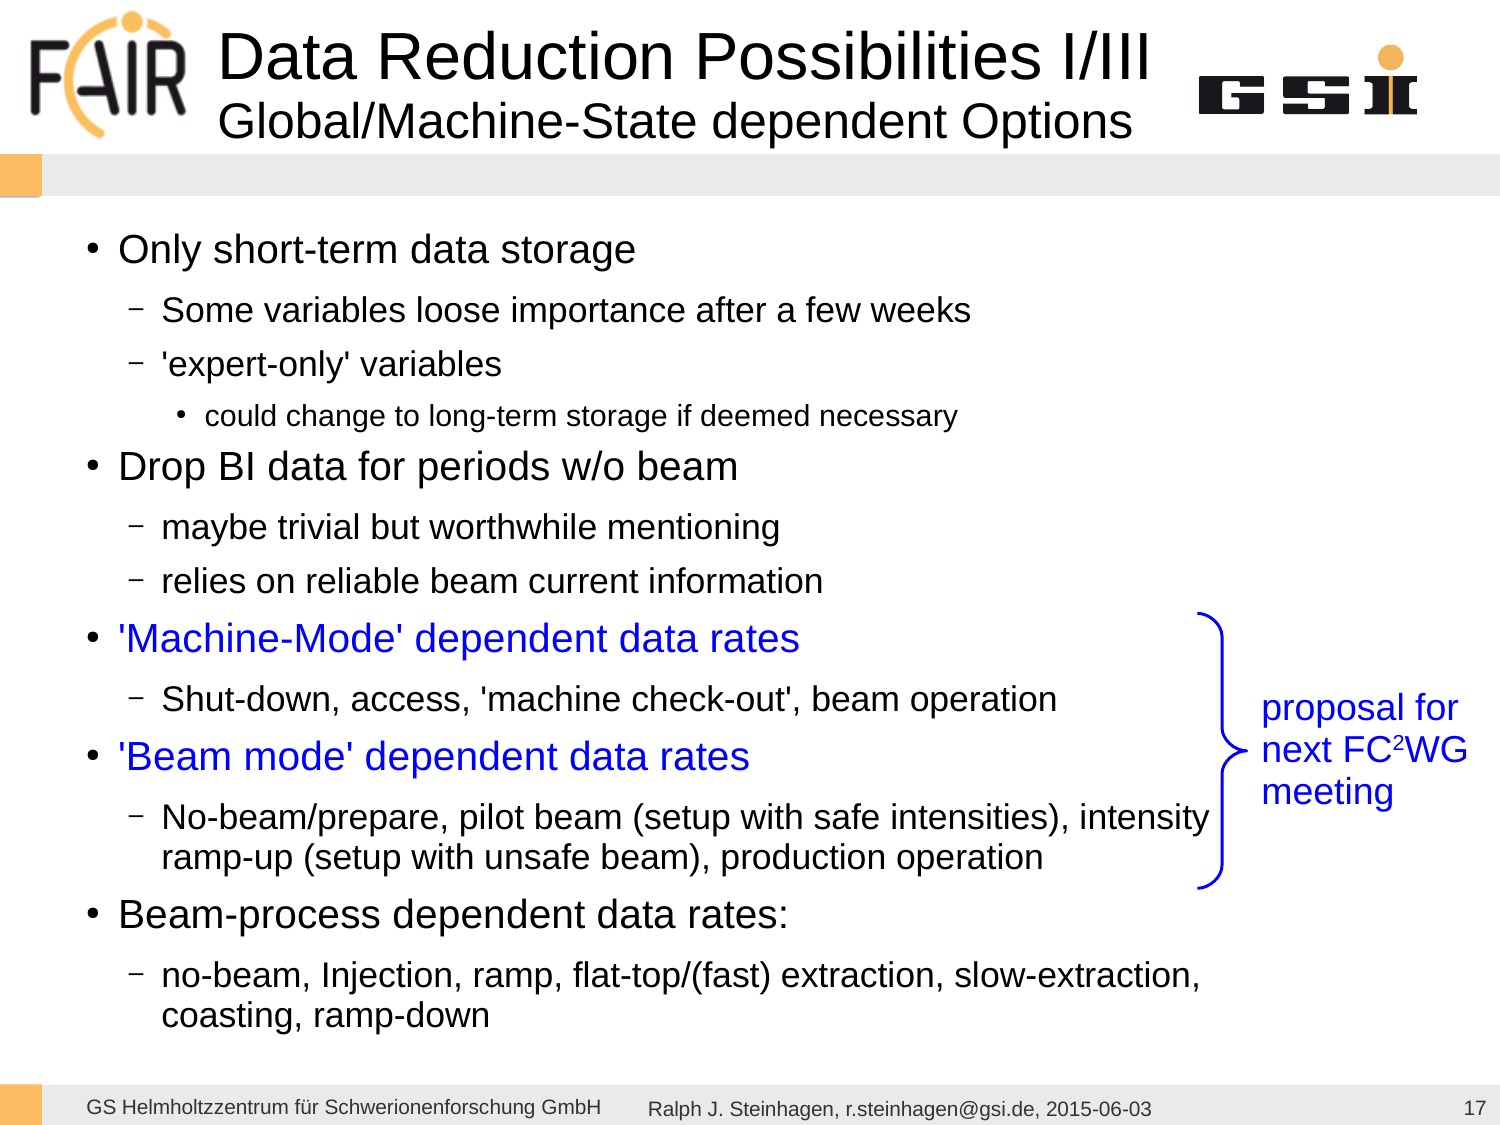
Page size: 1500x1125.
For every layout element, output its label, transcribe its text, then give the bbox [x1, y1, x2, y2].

picture [30, 9, 187, 141]
title Data Reduction Possibilities I/III Global/Machine-State dependent Options [217, 9, 1174, 159]
text_box proposal for next FC2WG meeting [1246, 679, 1491, 821]
list Only short-term data storage Some variables loose importance after a few weeks 'expert-only' variables could change to long-term storage if deemed necessary Drop BI data for periods w/o beam maybe trivial but worthwhile mentioning relies on reliable beam current information 'Machine-Mode' dependent data rates Shut-down, access, 'machine check-out', beam operation 'Beam mode' dependent data rates No-beam/prepare, pilot beam (setup with safe intensities), intensity ramp-up (setup with unsafe beam), production operation Beam-process dependent data rates: no-beam, Injection, ramp, flat-top/(fast) extraction, slow-extraction, coasting, ramp-down [75, 226, 1222, 1050]
picture [1197, 42, 1419, 117]
